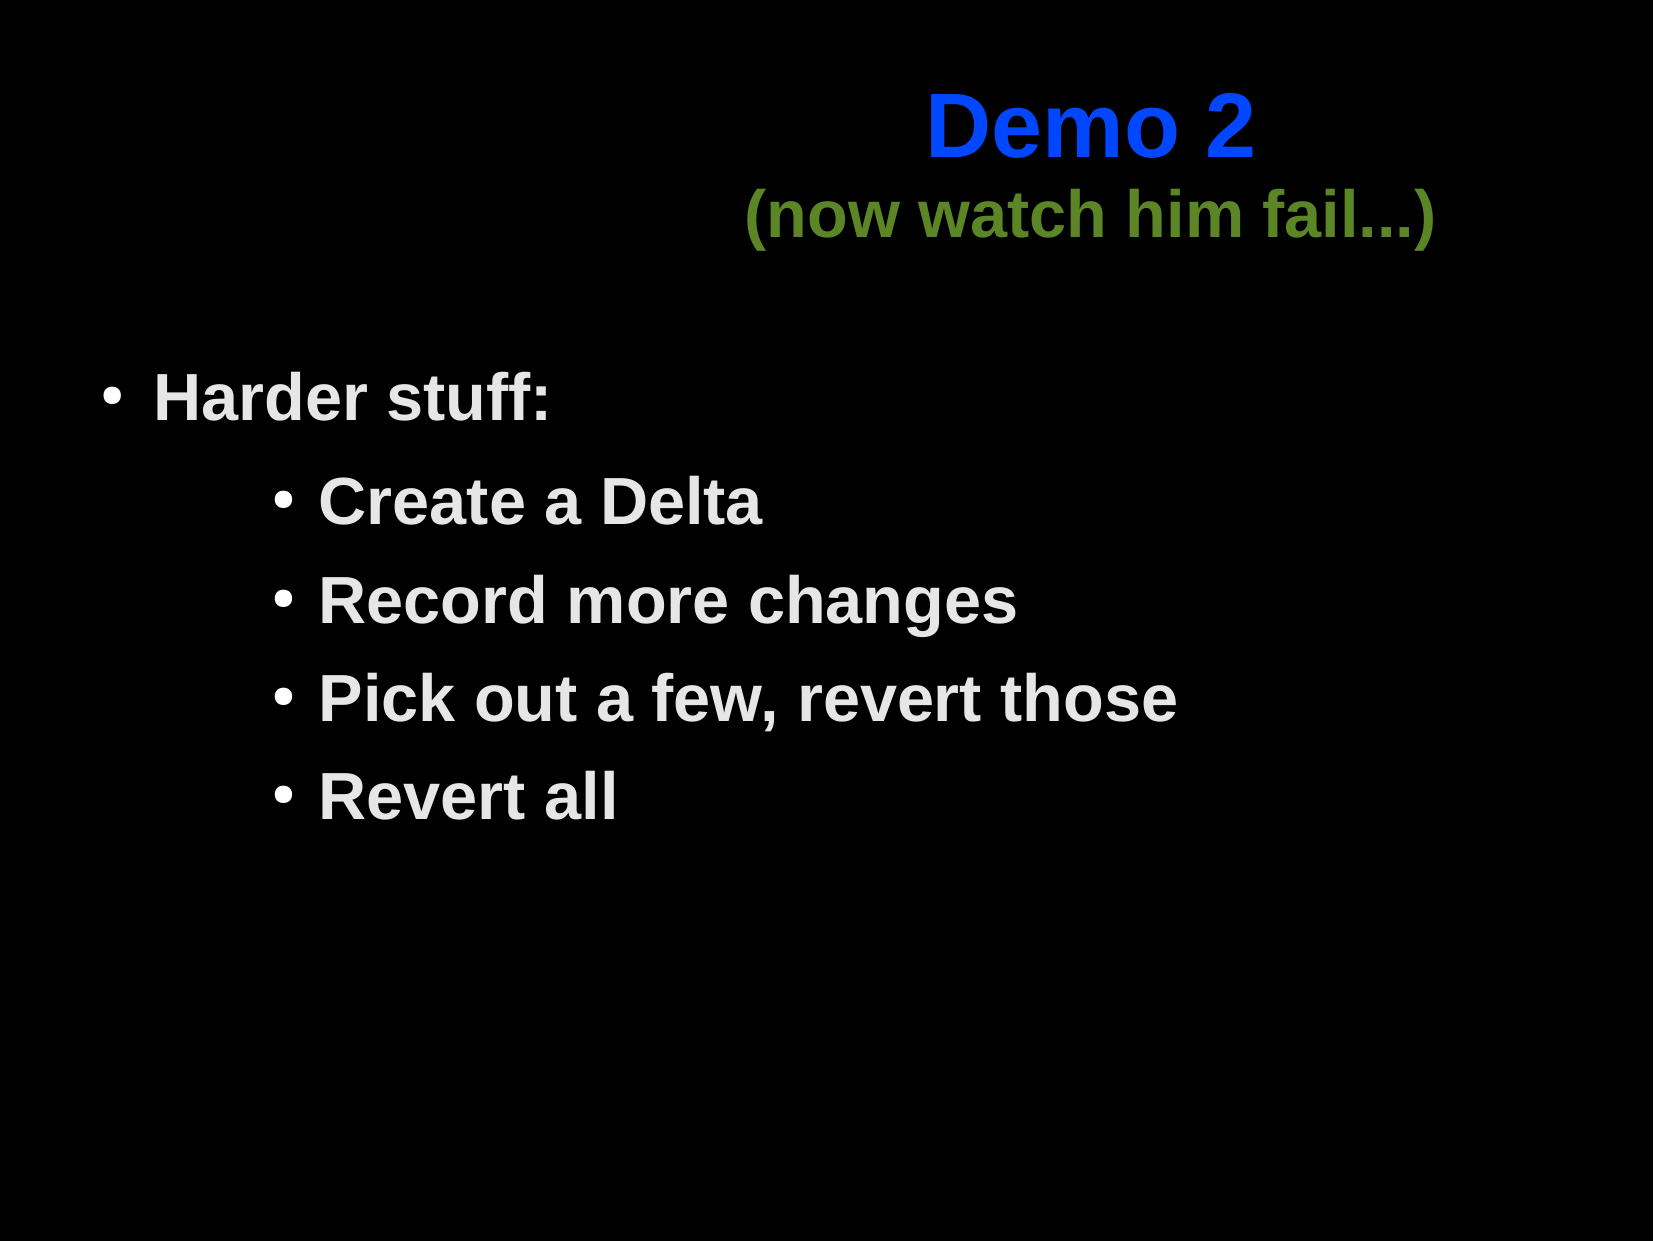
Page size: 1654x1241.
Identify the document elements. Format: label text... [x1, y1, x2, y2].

title Demo 2 (now watch him fail...) [607, 49, 1576, 278]
list Harder stuff: Create a Delta Record more changes Pick out a few, revert those Revert all [82, 360, 1571, 1109]
